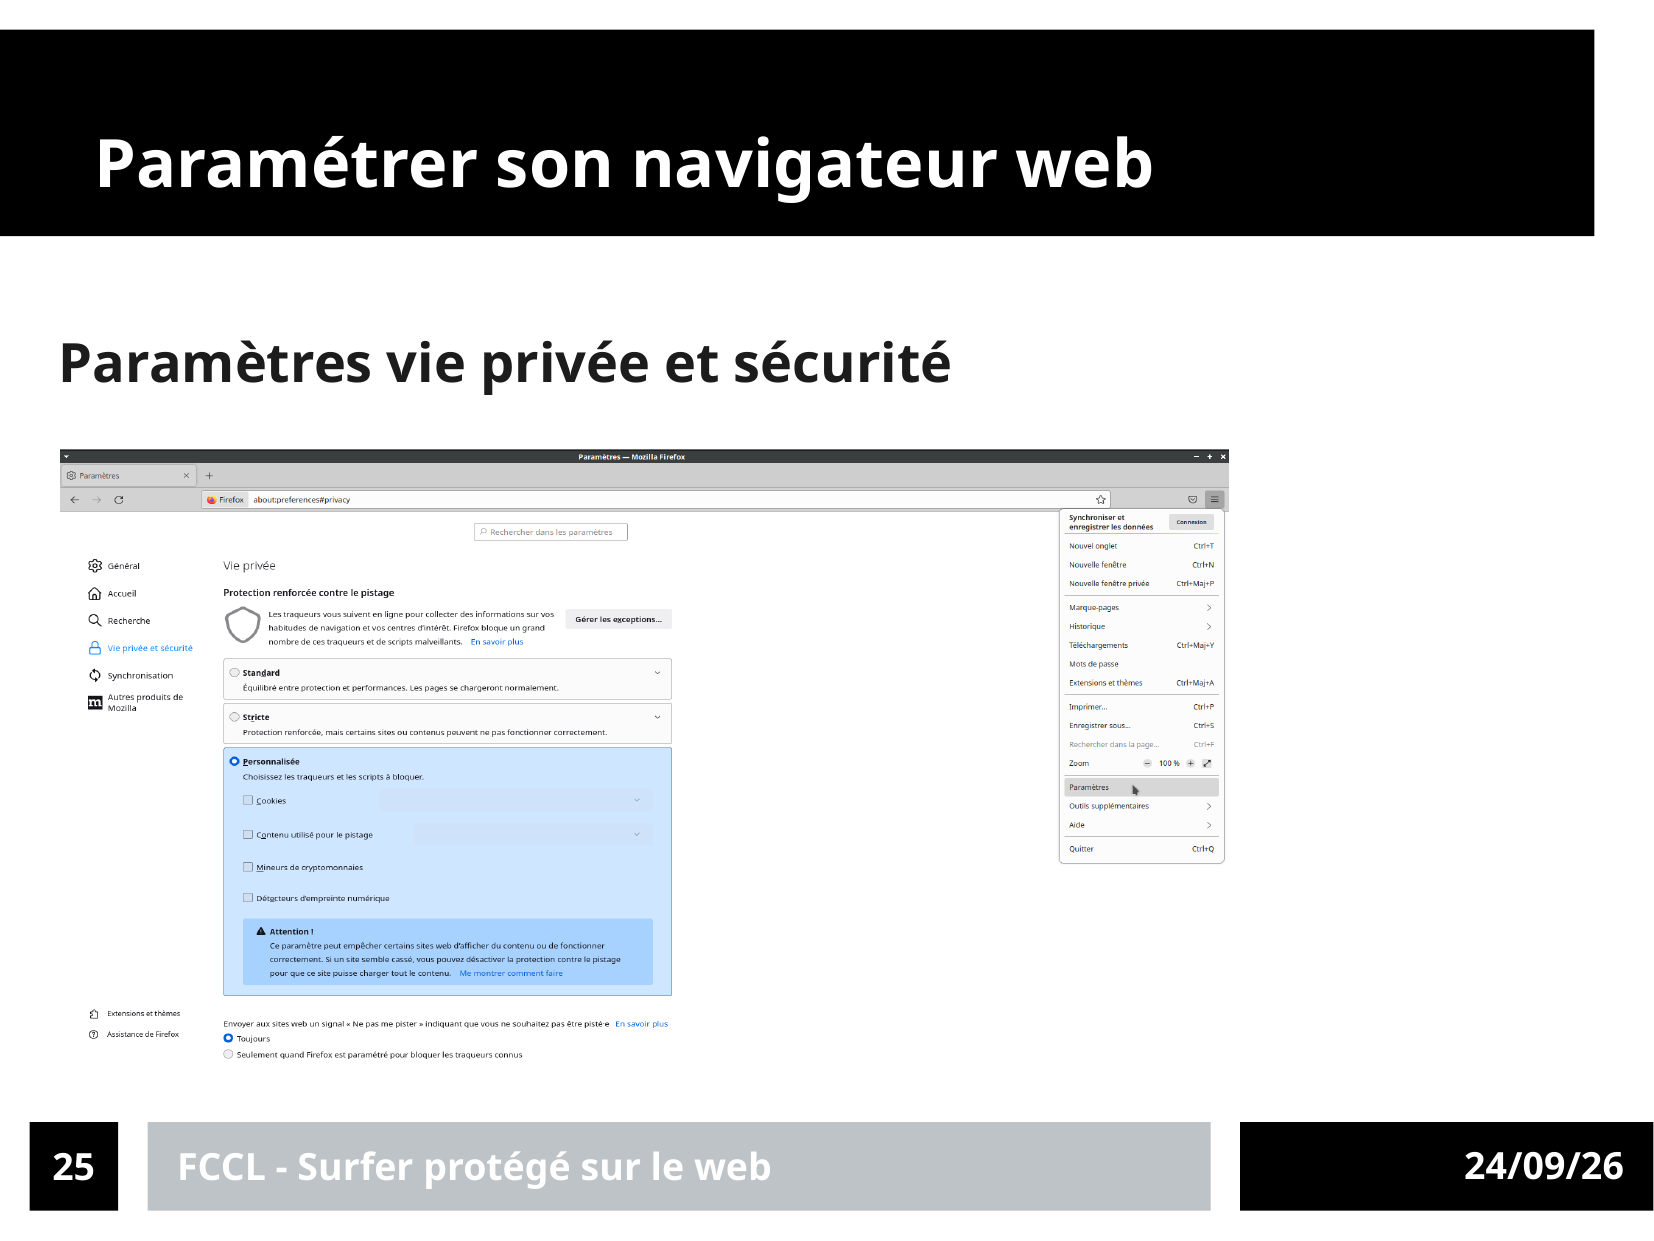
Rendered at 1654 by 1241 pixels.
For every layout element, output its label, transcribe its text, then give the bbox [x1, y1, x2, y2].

list Paramètres vie privée et sécurité [59, 324, 1565, 1093]
picture [60, 449, 1229, 1065]
title Paramétrer son navigateur web [59, 59, 1595, 207]
